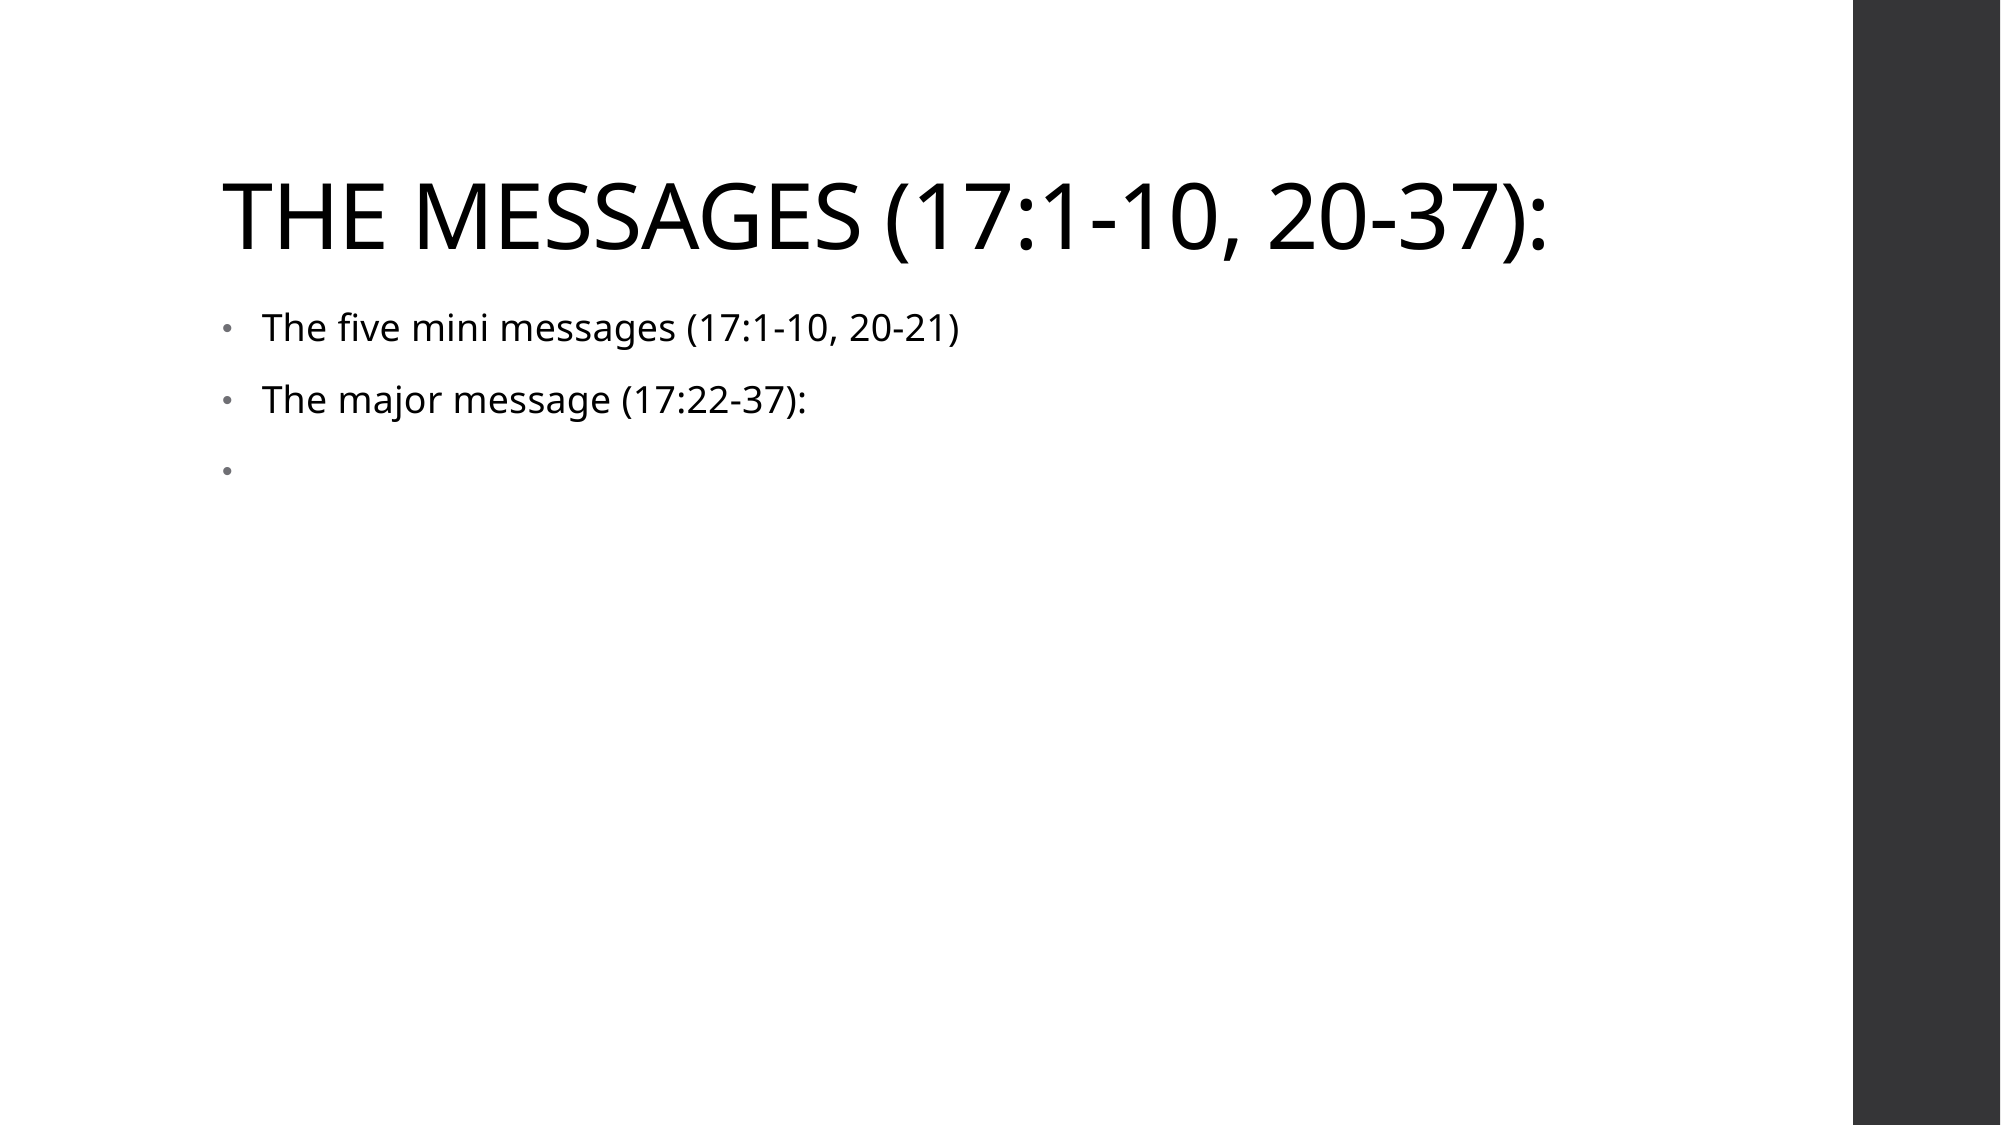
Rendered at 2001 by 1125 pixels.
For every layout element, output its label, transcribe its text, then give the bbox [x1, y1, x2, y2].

title THE MESSAGES (17:1-10, 20-37): [206, 60, 1797, 278]
list The five mini messages (17:1-10, 20-21) The major message (17:22-37): [206, 299, 1617, 1014]
